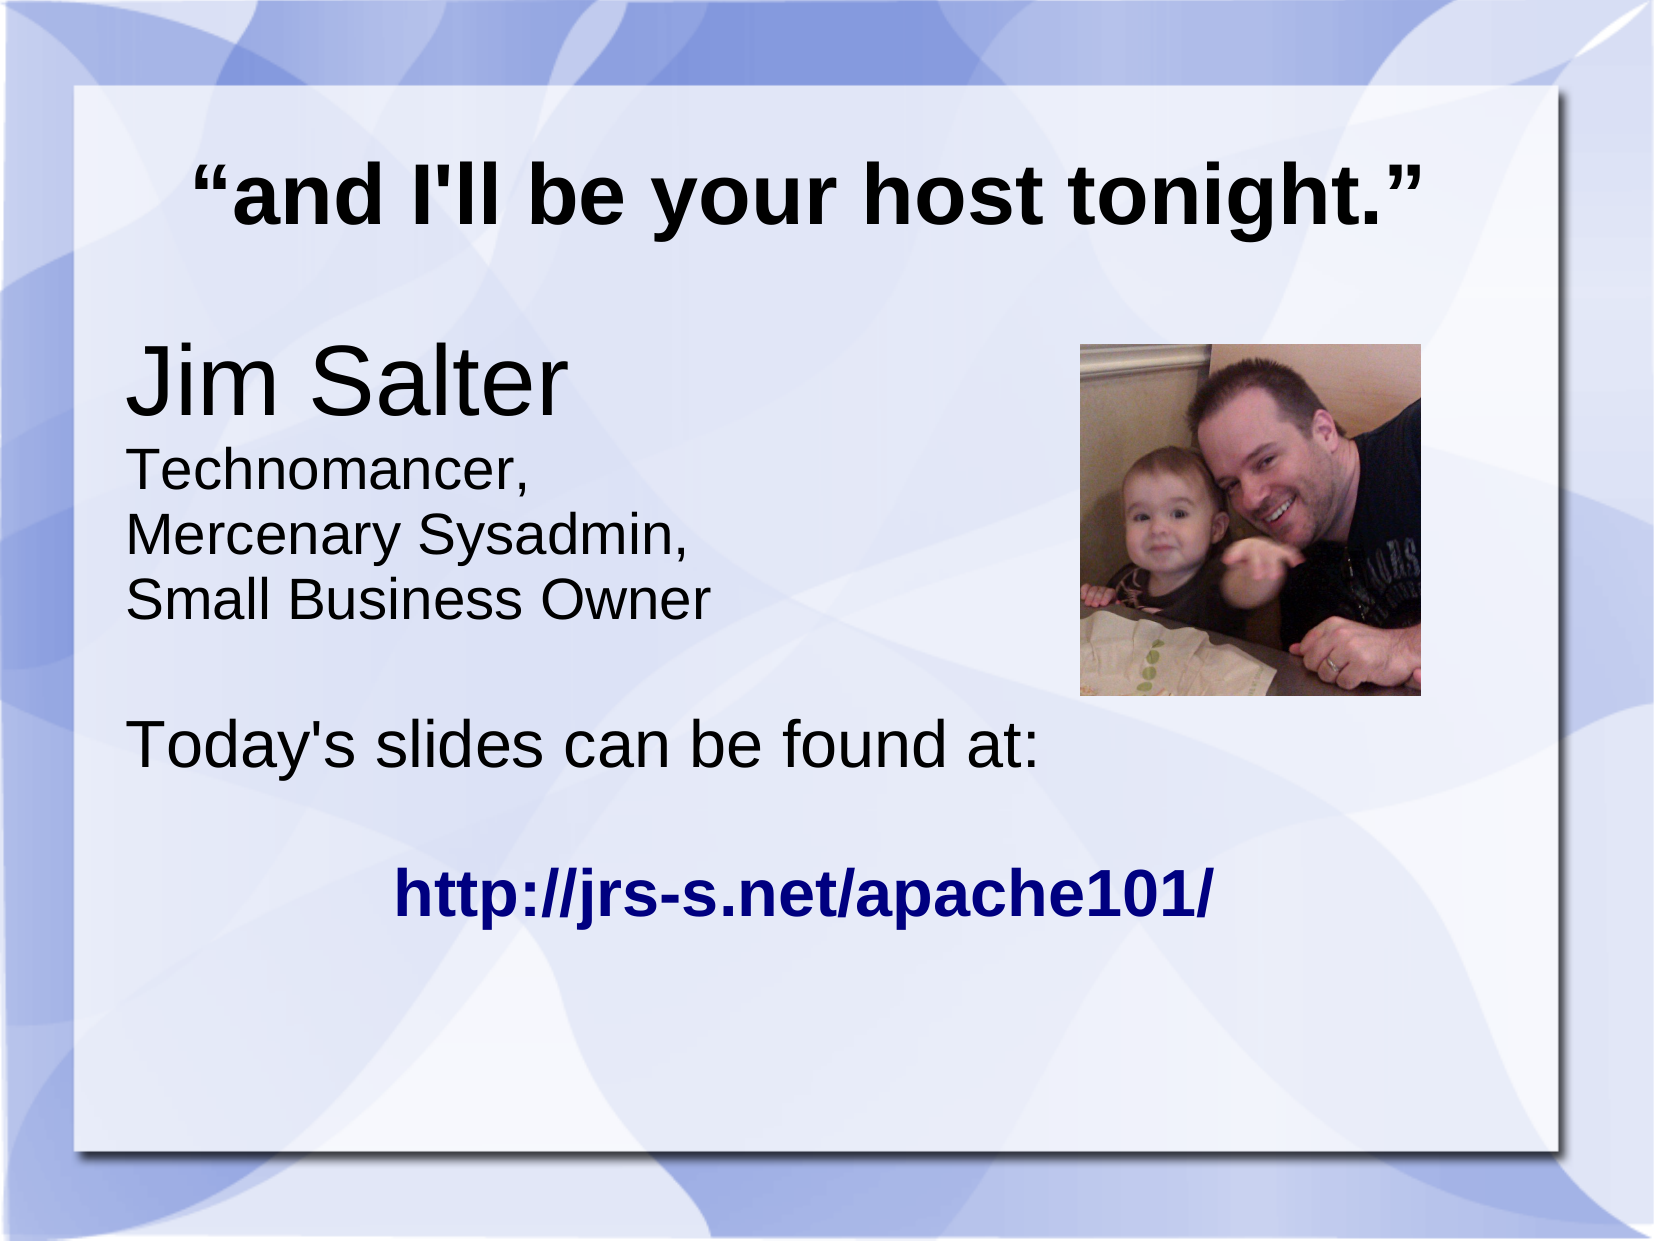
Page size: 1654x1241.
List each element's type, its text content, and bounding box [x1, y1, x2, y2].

picture [0, 0, 1654, 1241]
title “and I'll be your host tonight.” [82, 90, 1536, 298]
text_box Jim Salter Technomancer, Mercenary Sysadmin, Small Business Owner Today's slides can be found at: http://jrs-s.net/apache101/ [125, 245, 1484, 1011]
